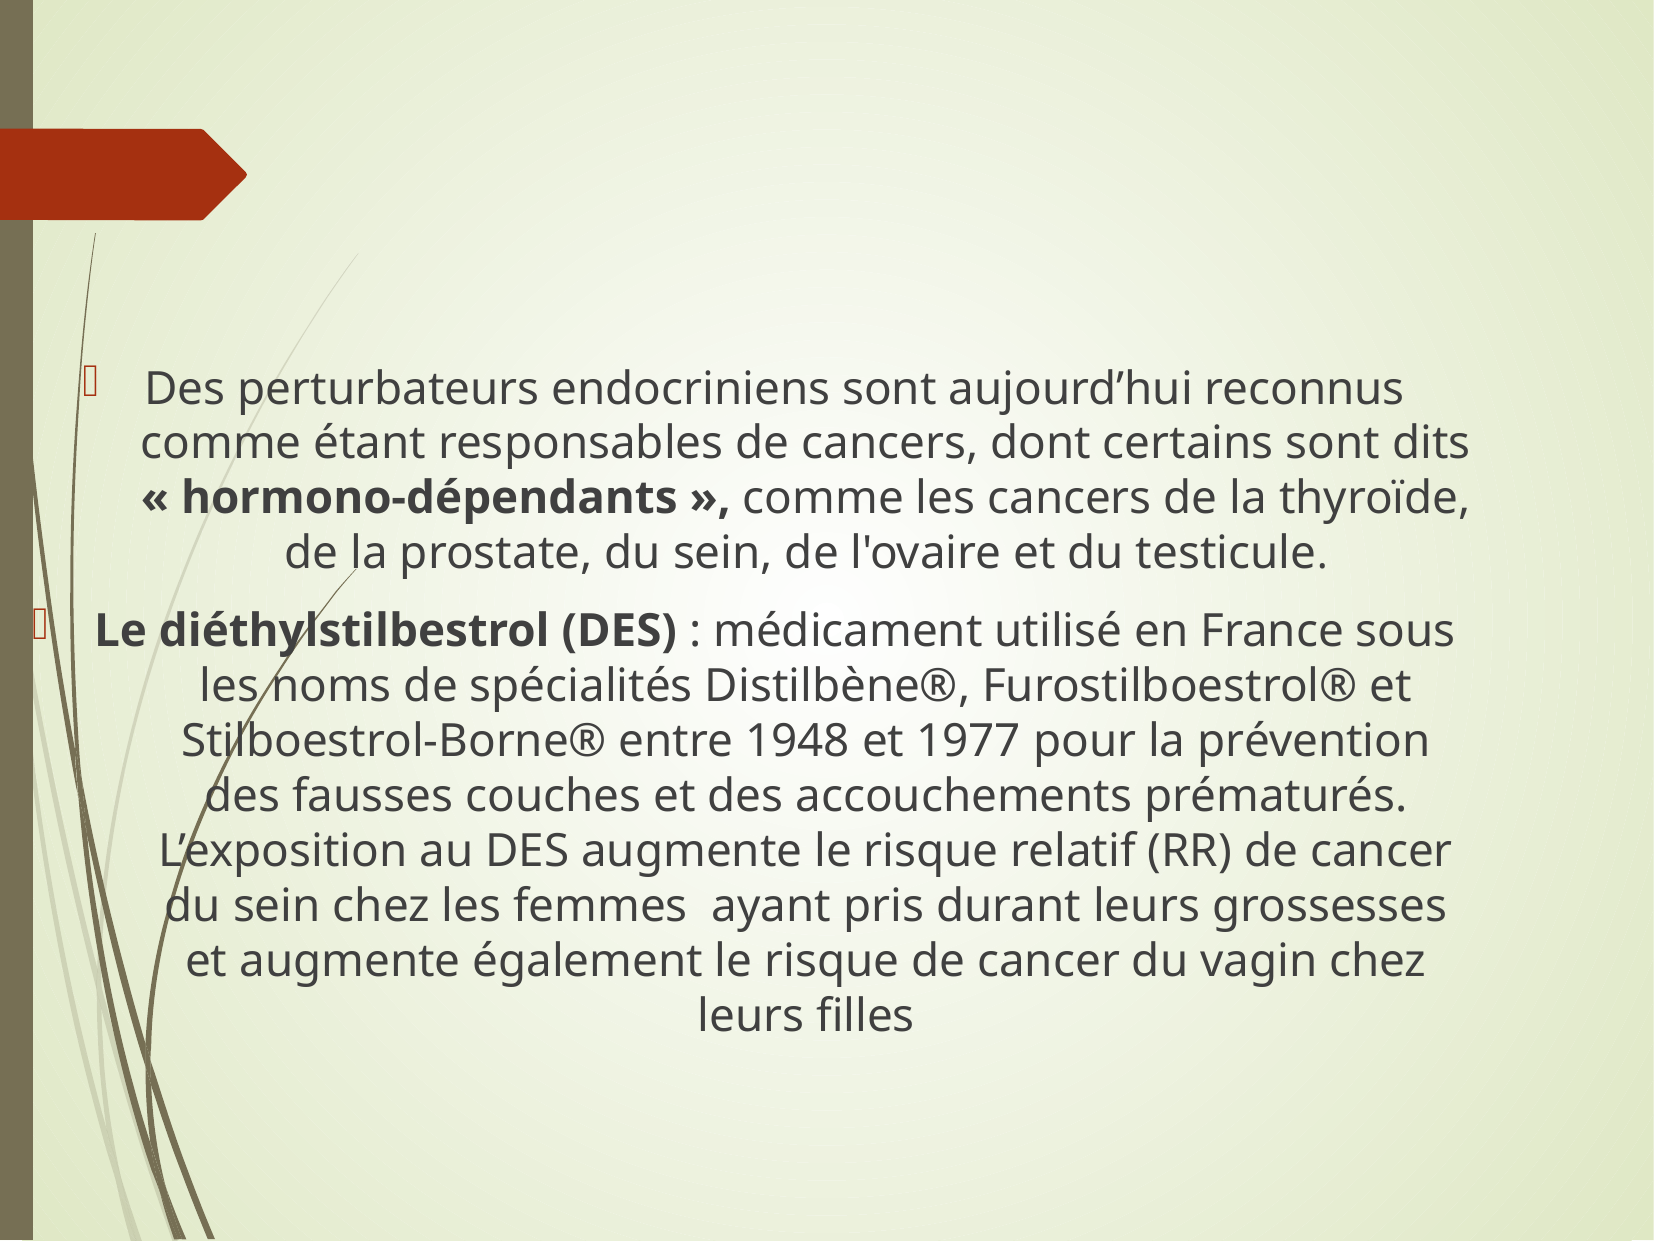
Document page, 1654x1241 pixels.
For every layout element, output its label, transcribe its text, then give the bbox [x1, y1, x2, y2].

subtitle Des perturbateurs endocriniens sont aujourd’hui reconnus comme étant responsables de cancers, dont certains sont dits « hormono-dépendants », comme les cancers de la thyroïde, de la prostate, du sein, de l'ovaire et du testicule. Le diéthylstilbestrol (DES) : médicament utilisé en France sous les noms de spécialités Distilbène®, Furostilboestrol® et Stilboestrol-Borne® entre 1948 et 1977 pour la prévention des fausses couches et des accouchements prématurés. L’exposition au DES augmente le risque relatif (RR) de cancer du sein chez les femmes ayant pris durant leurs grossesses et augmente également le risque de cancer du vagin chez leurs filles [0, 290, 1489, 1109]
